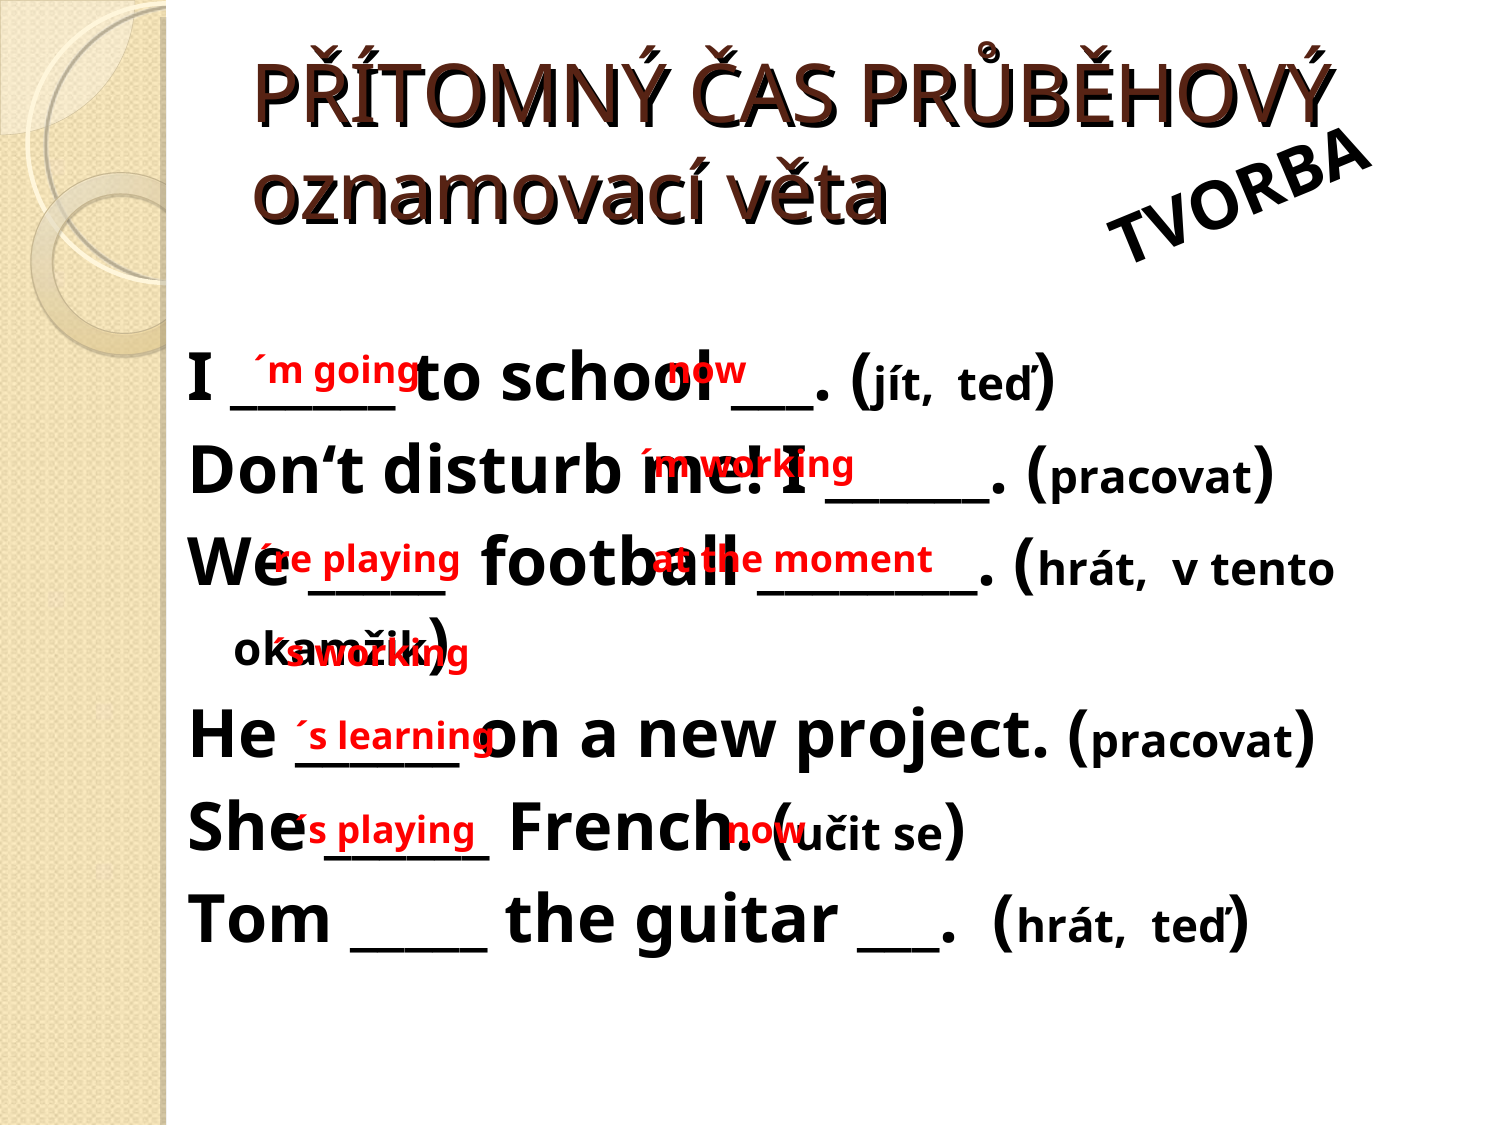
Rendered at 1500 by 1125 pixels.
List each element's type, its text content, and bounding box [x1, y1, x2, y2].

text_box ´m working [625, 432, 871, 493]
title PŘÍTOMNÝ ČAS PRŮBĚHOVÝ oznamovací věta [235, 33, 1466, 245]
text_box at the moment [636, 527, 949, 588]
text_box now [652, 337, 762, 399]
text_box I ______ to school ___. (jít, teď) Don‘t disturb me! I ______. (pracovat) We _____ football ________. (hrát, v tento okamžik) He ______ on a new project. (pracovat) She ______ French. (učit se) Tom _____ the guitar ___. (hrát, teď) [159, 326, 1500, 1036]
text_box ´s learning [280, 704, 511, 765]
text_box ´re playing [244, 527, 477, 588]
text_box ´m going [238, 337, 436, 399]
picture [0, 11, 166, 1125]
text_box ´s playing [280, 798, 491, 860]
text_box now [711, 798, 821, 860]
picture [136, 0, 166, 4]
text_box ´s working [257, 621, 485, 683]
text_box TVORBA [1068, 66, 1461, 313]
